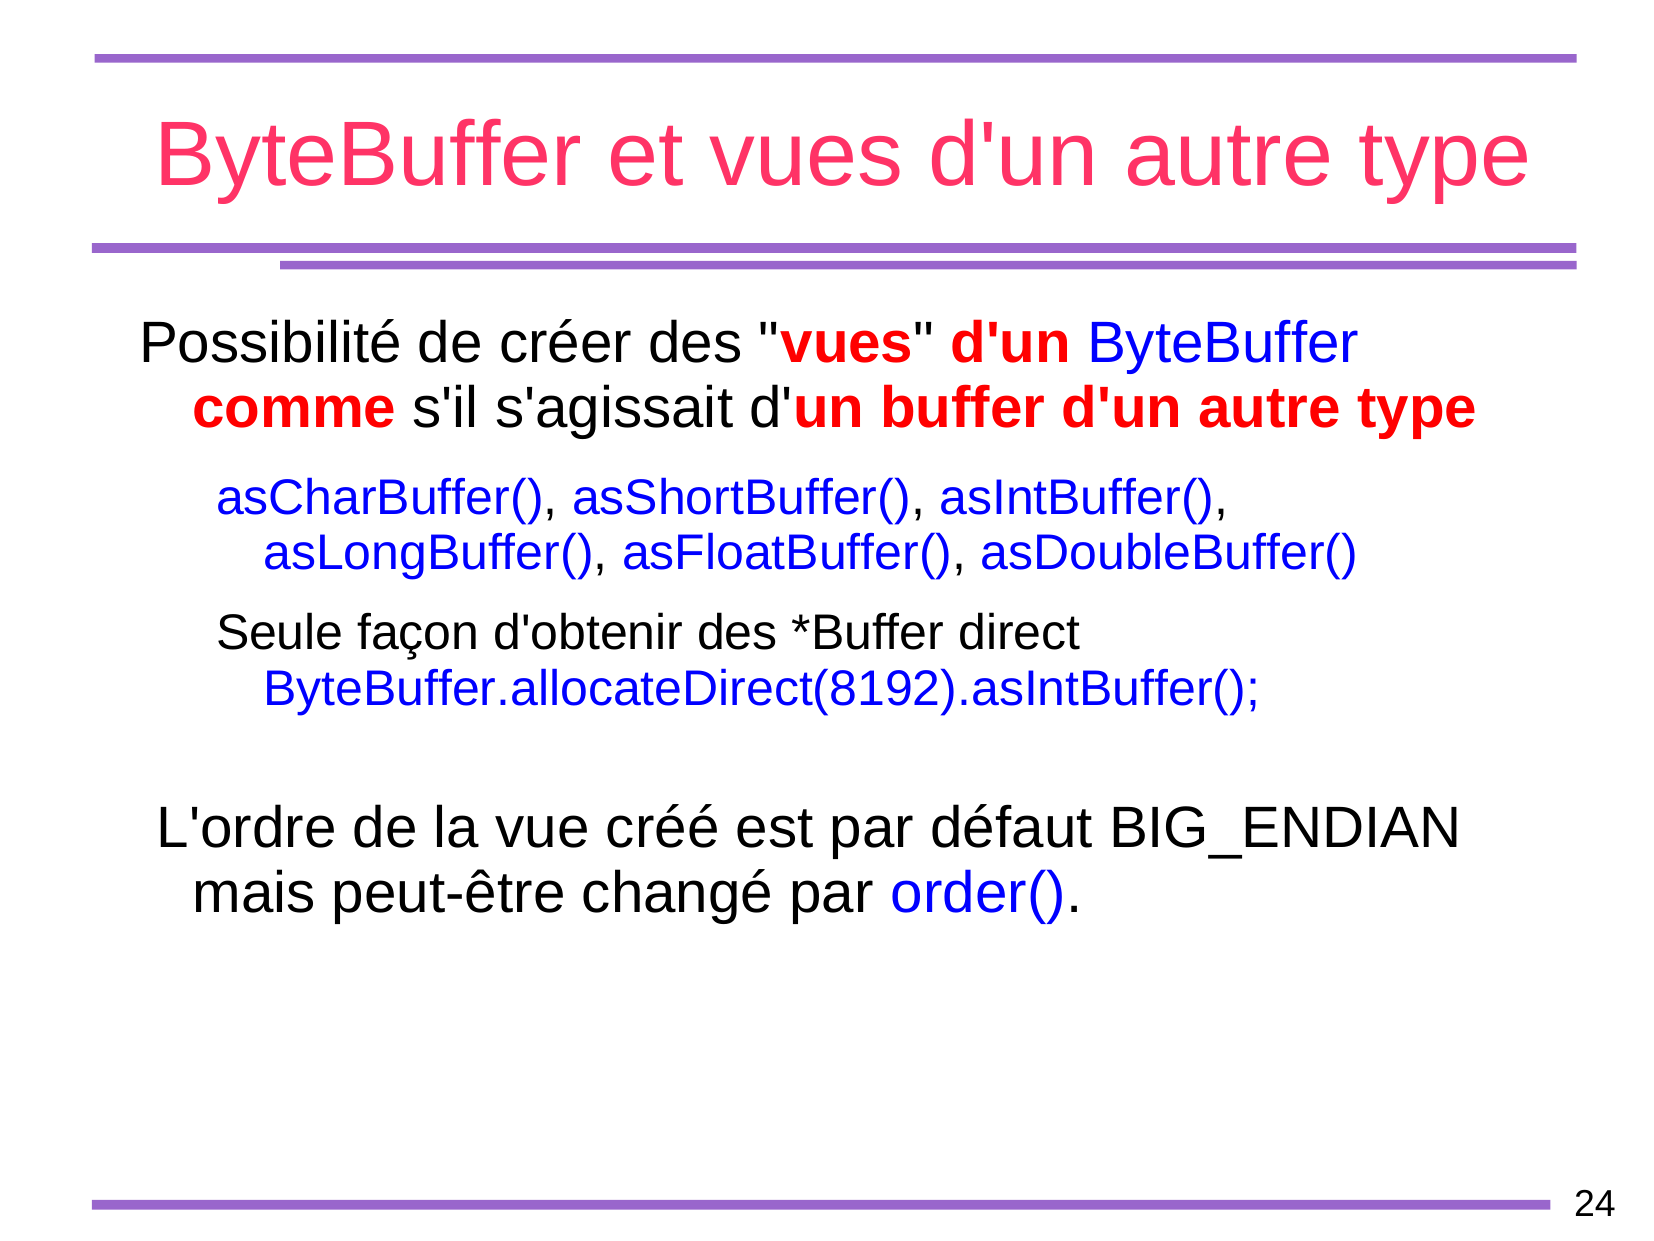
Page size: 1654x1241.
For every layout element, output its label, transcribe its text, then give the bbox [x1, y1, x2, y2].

title ByteBuffer et vues d'un autre type [121, 49, 1534, 257]
list Possibilité de créer des "vues" d'un ByteBuffer comme s'il s'agissait d'un buffer d'un autre type asCharBuffer(), asShortBuffer(), asIntBuffer(), asLongBuffer(), asFloatBuffer(), asDoubleBuffer() Seule façon d'obtenir des *Buffer direct ByteBuffer.allocateDirect(8192).asIntBuffer(); L'ordre de la vue créé est par défaut BIG_ENDIAN mais peut-être changé par order(). [121, 309, 1534, 1162]
